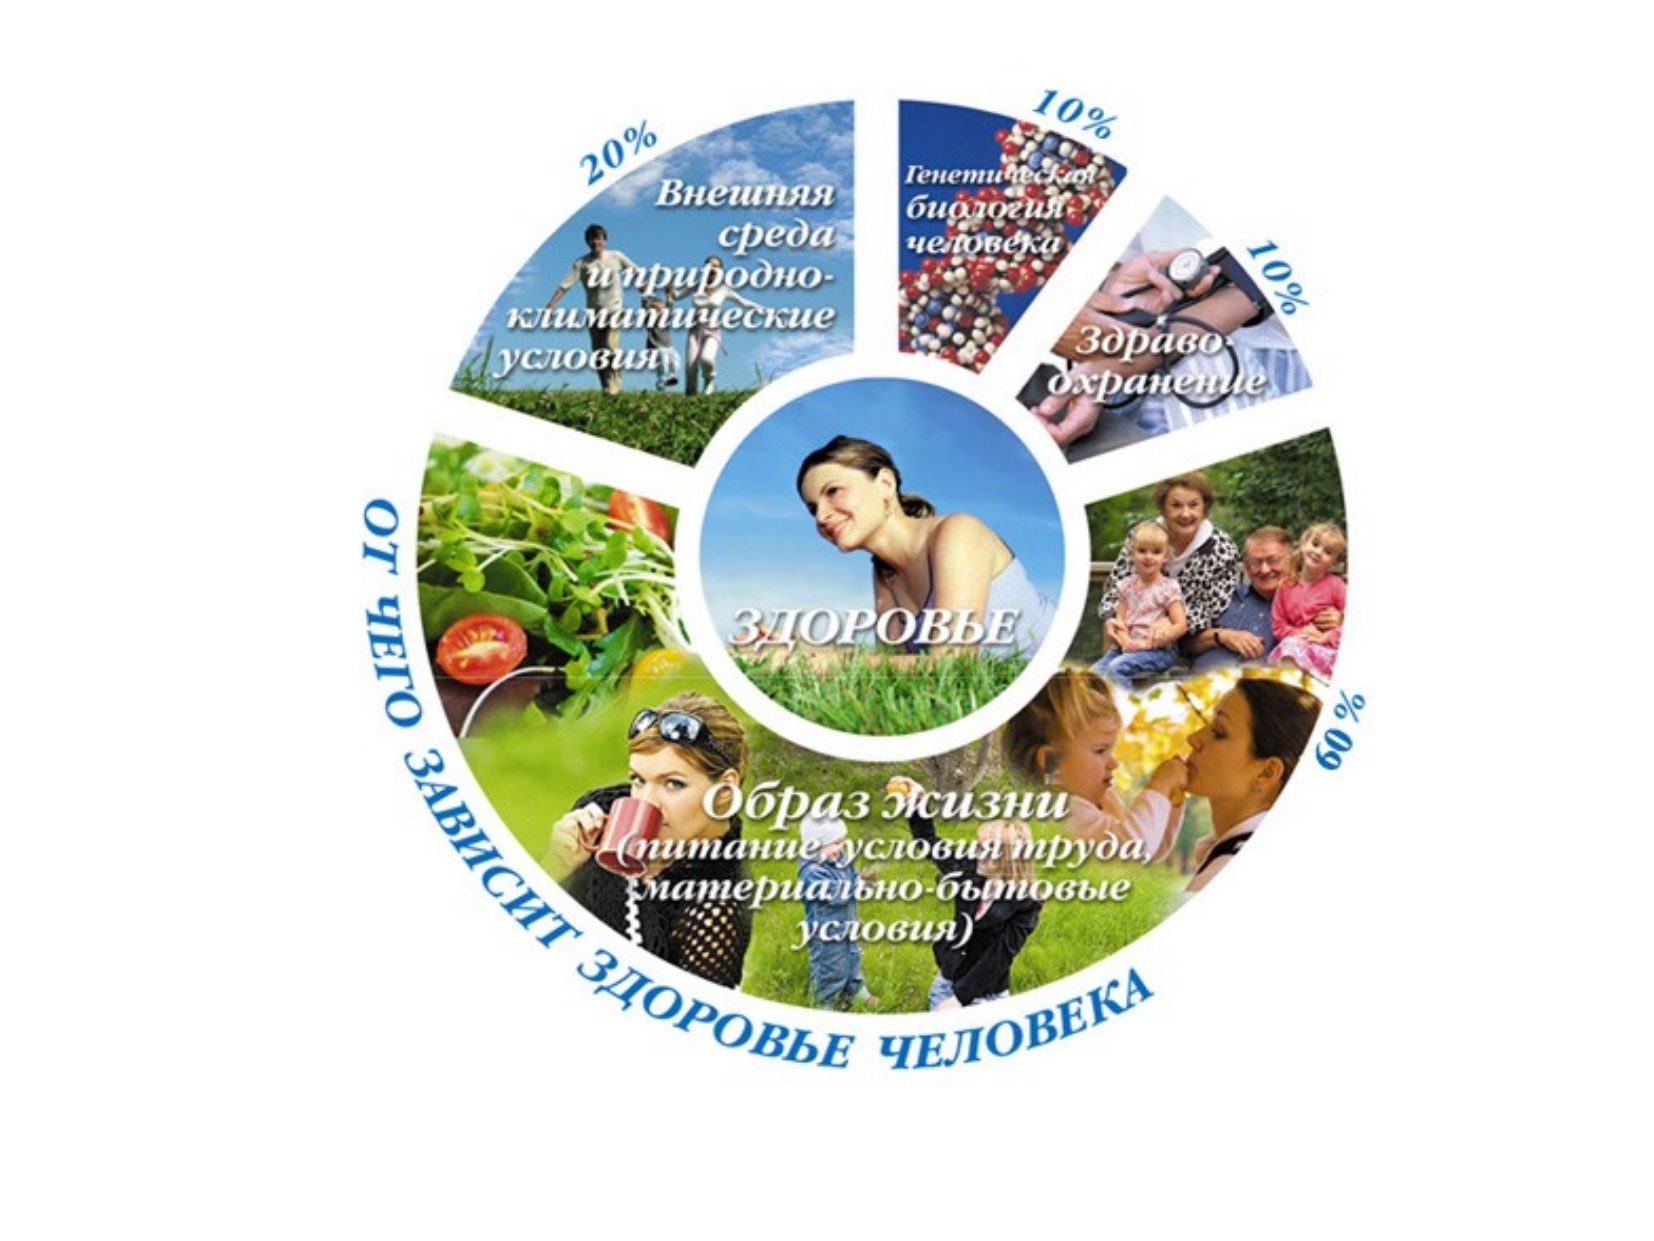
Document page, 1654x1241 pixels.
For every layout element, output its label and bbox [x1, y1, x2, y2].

picture [327, 56, 1446, 1090]
